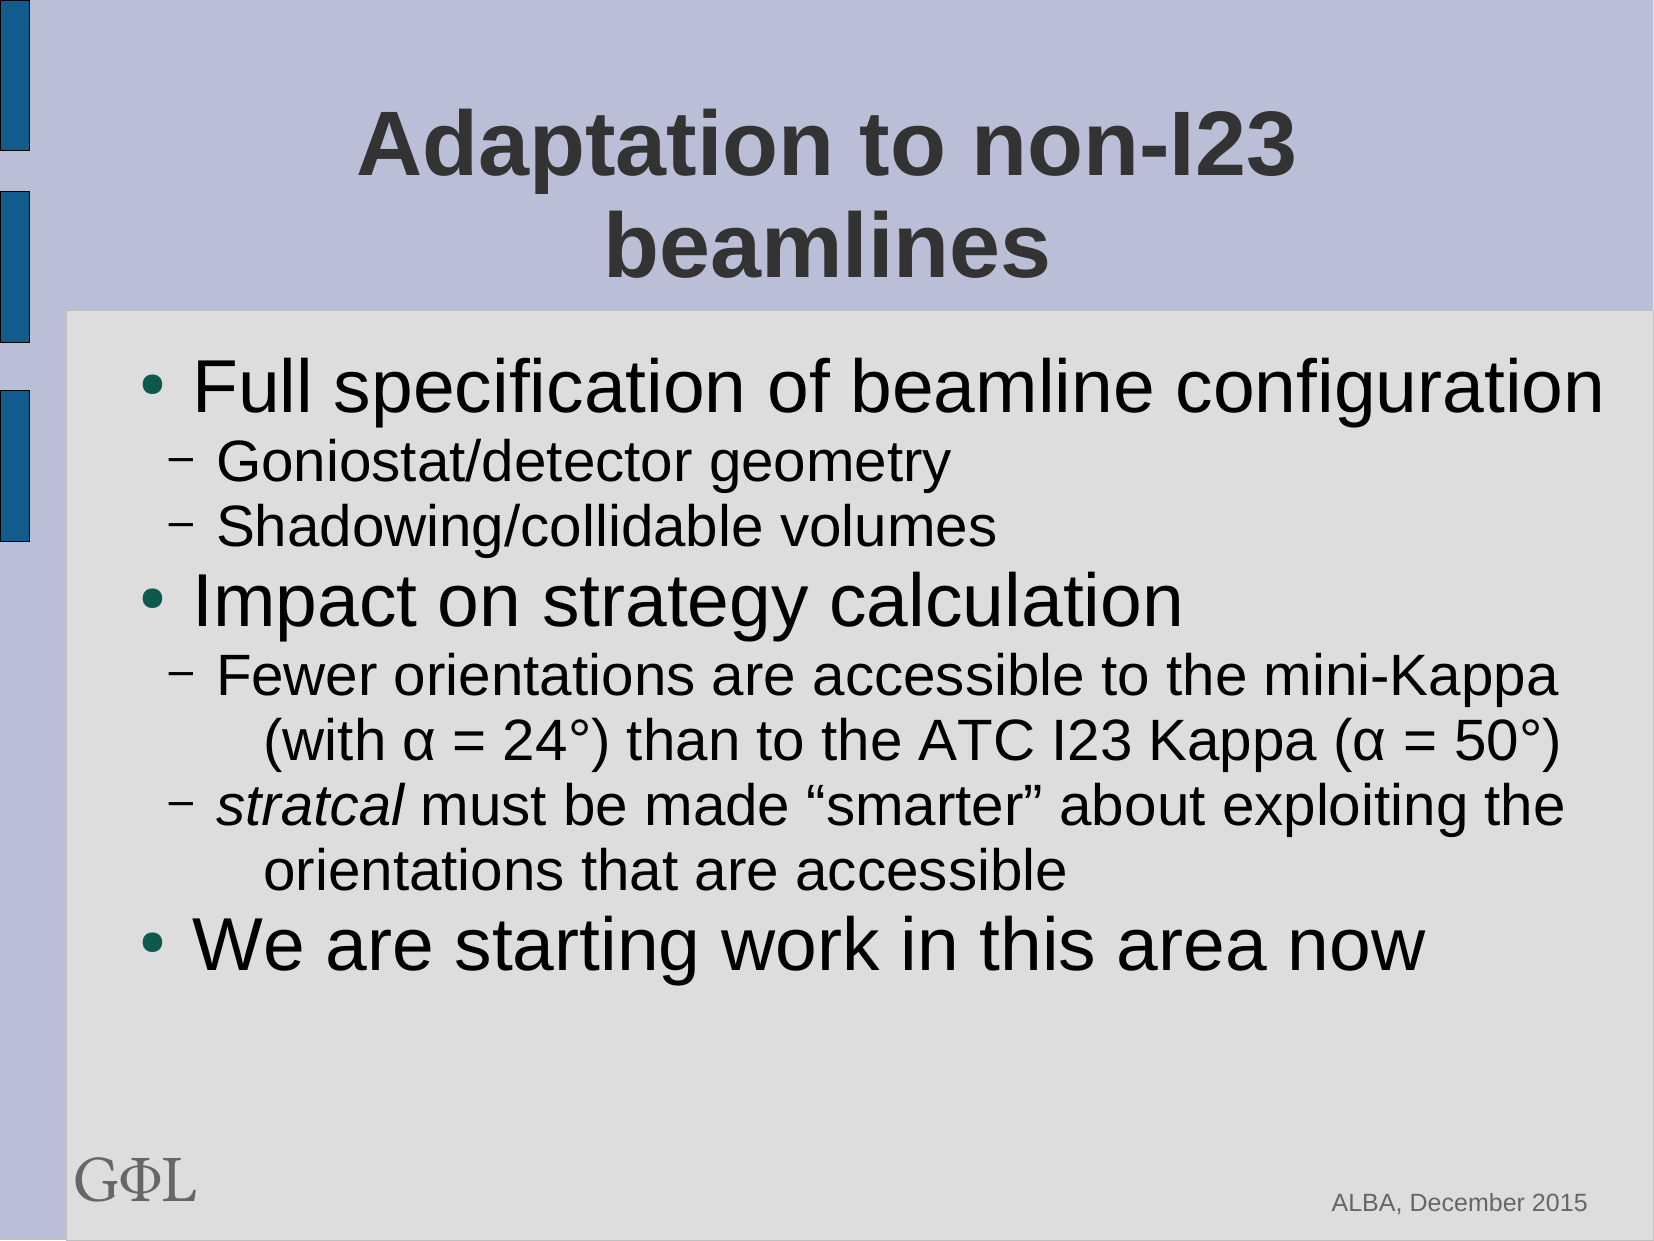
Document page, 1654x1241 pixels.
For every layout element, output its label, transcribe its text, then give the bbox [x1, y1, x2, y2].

list Full specification of beamline configuration Goniostat/detector geometry Shadowing/collidable volumes Impact on strategy calculation Fewer orientations are accessible to the mini-Kappa (with α = 24°) than to the ATC I23 Kappa (α = 50°) stratcal must be made “smarter” about exploiting the orientations that are accessible We are starting work in this area now [121, 344, 1617, 1164]
title Adaptation to non-I23 beamlines [121, 91, 1534, 299]
